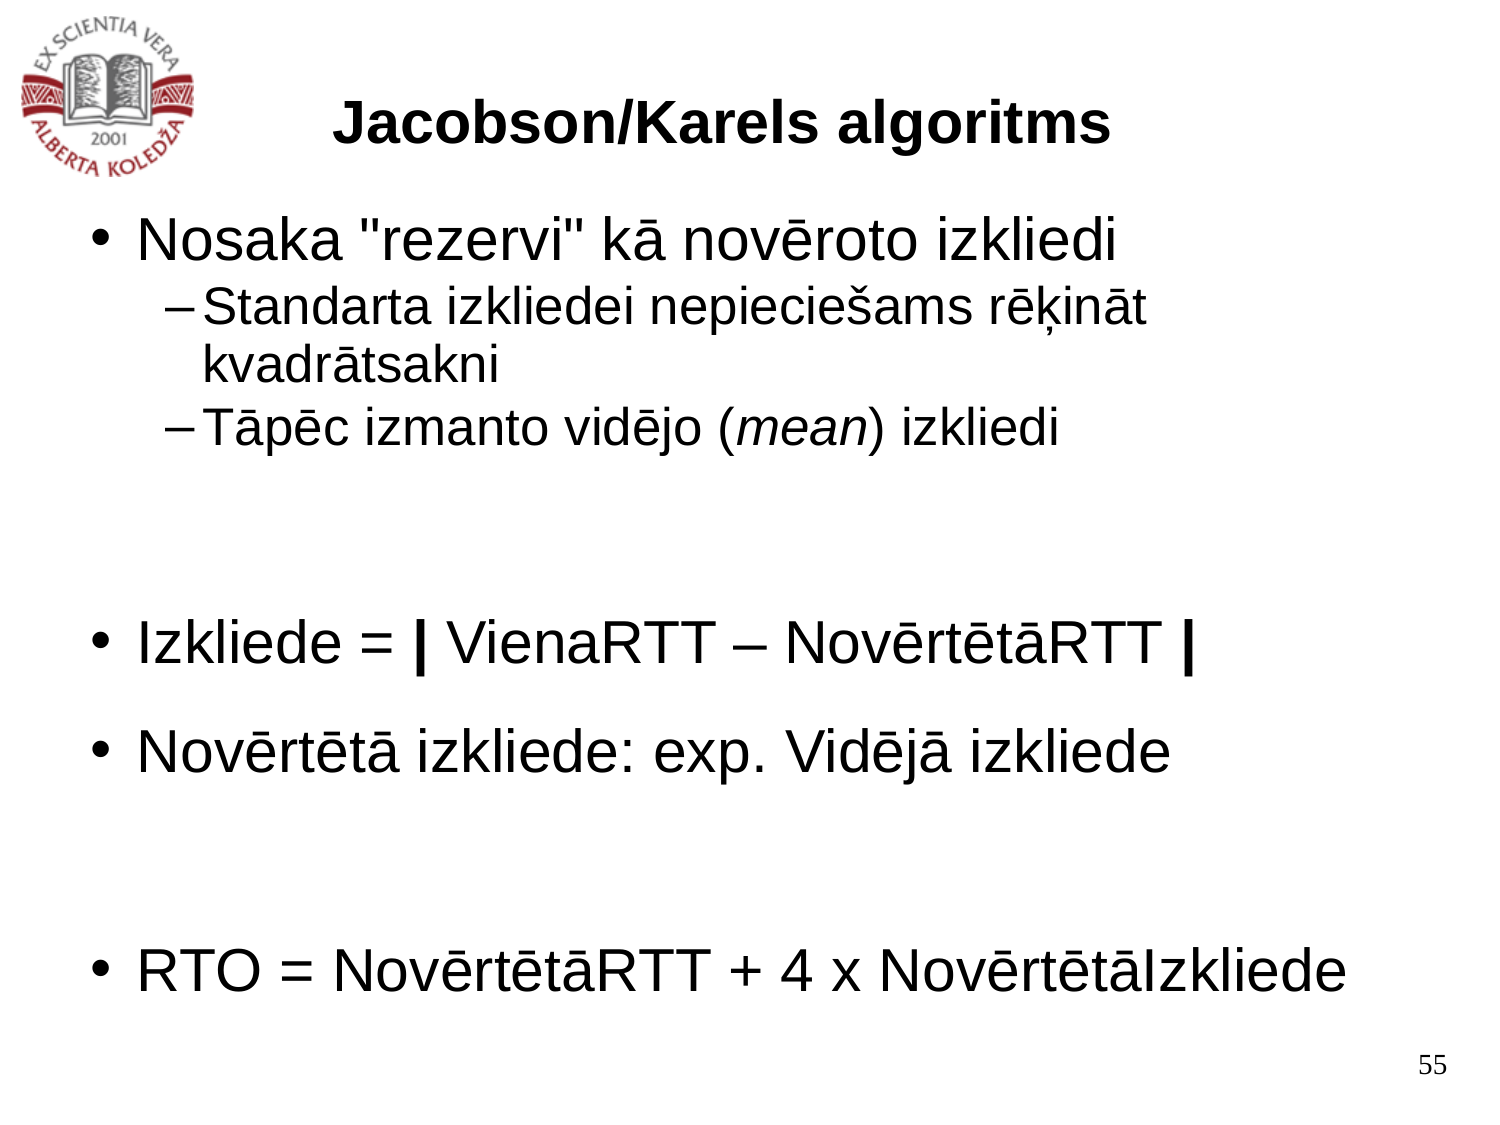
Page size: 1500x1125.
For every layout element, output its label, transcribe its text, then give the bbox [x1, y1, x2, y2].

list Nosaka "rezervi" kā novēroto izkliedi Standarta izkliedei nepieciešams rēķināt kvadrātsakni Tāpēc izmanto vidējo (mean) izkliedi Izkliede = | VienaRTT – NovērtētāRTT | Novērtētā izkliede: exp. Vidējā izkliede RTO = NovērtētāRTT + 4 x NovērtētāIzkliede [74, 200, 1463, 1101]
picture [21, 16, 194, 177]
title Jacobson/Karels algoritms [50, 62, 1374, 175]
text_box <skaitlis> [1312, 1037, 1463, 1101]
